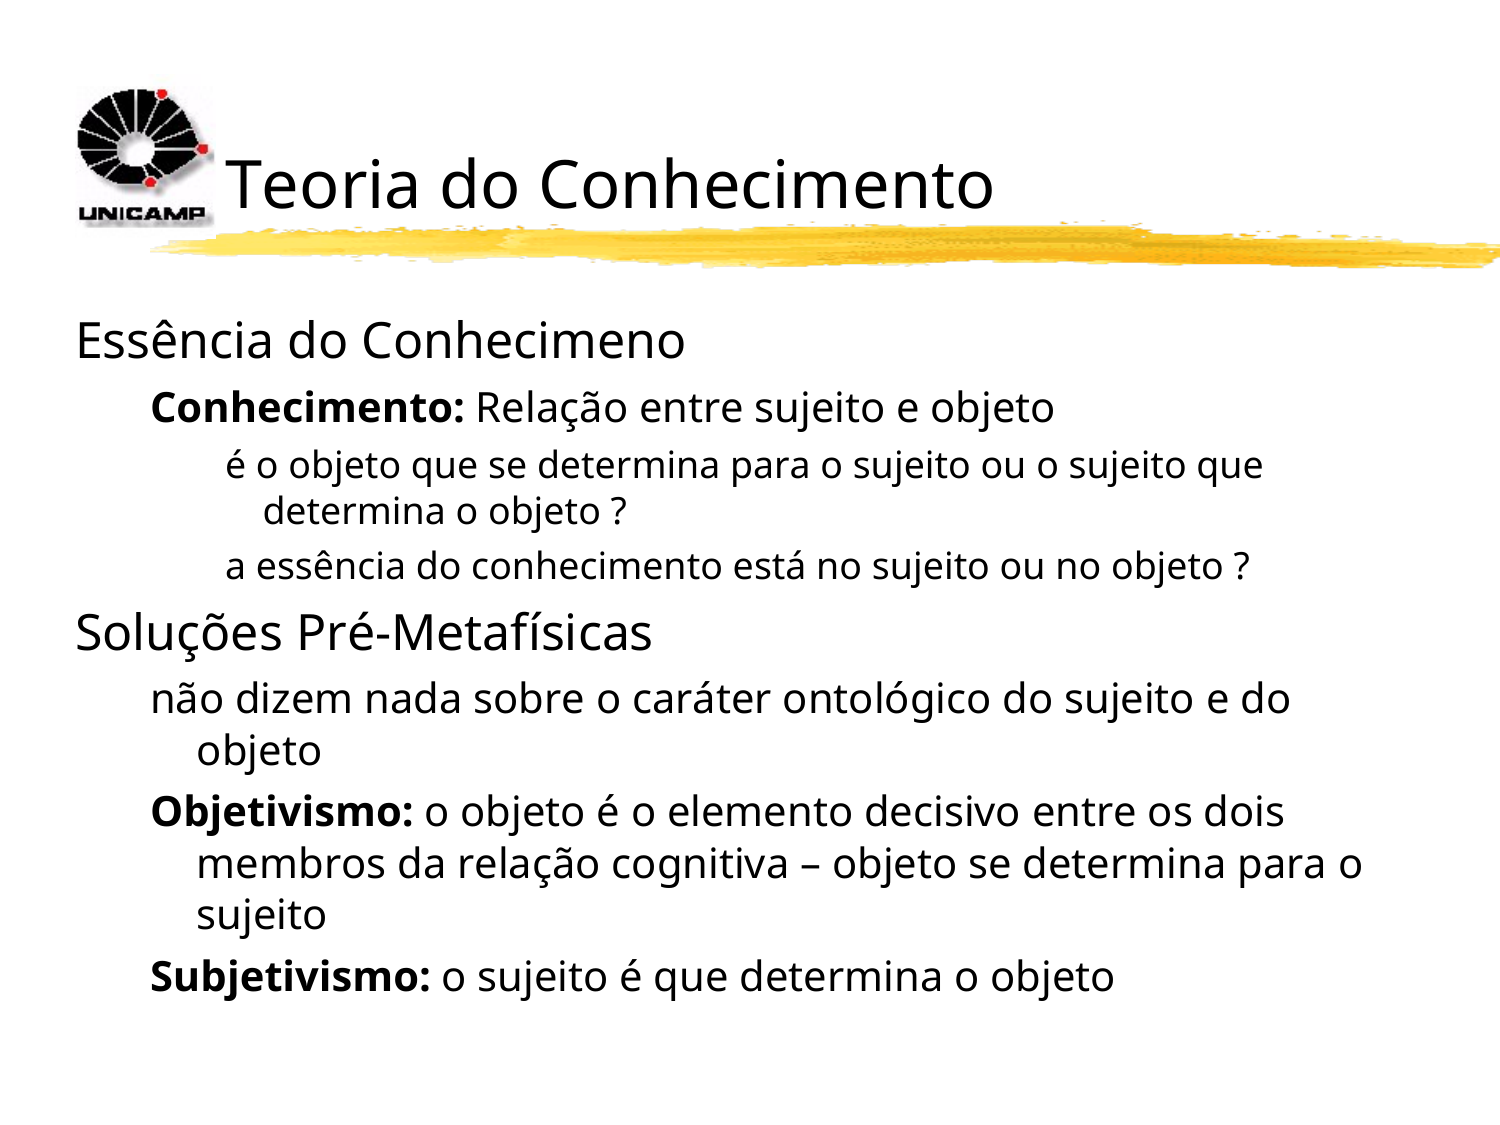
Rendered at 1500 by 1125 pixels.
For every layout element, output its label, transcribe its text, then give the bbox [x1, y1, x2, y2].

list Essência do Conhecimeno Conhecimento: Relação entre sujeito e objeto é o objeto que se determina para o sujeito ou o sujeito que determina o objeto ? a essência do conhecimento está no sujeito ou no objeto ? Soluções Pré-Metafísicas não dizem nada sobre o caráter ontológico do sujeito e do objeto Objetivismo: o objeto é o elemento decisivo entre os dois membros da relação cognitiva – objeto se determina para o sujeito Subjetivismo: o sujeito é que determina o objeto [74, 309, 1417, 980]
title Teoria do Conhecimento [225, 52, 1426, 225]
picture [75, 74, 1500, 279]
